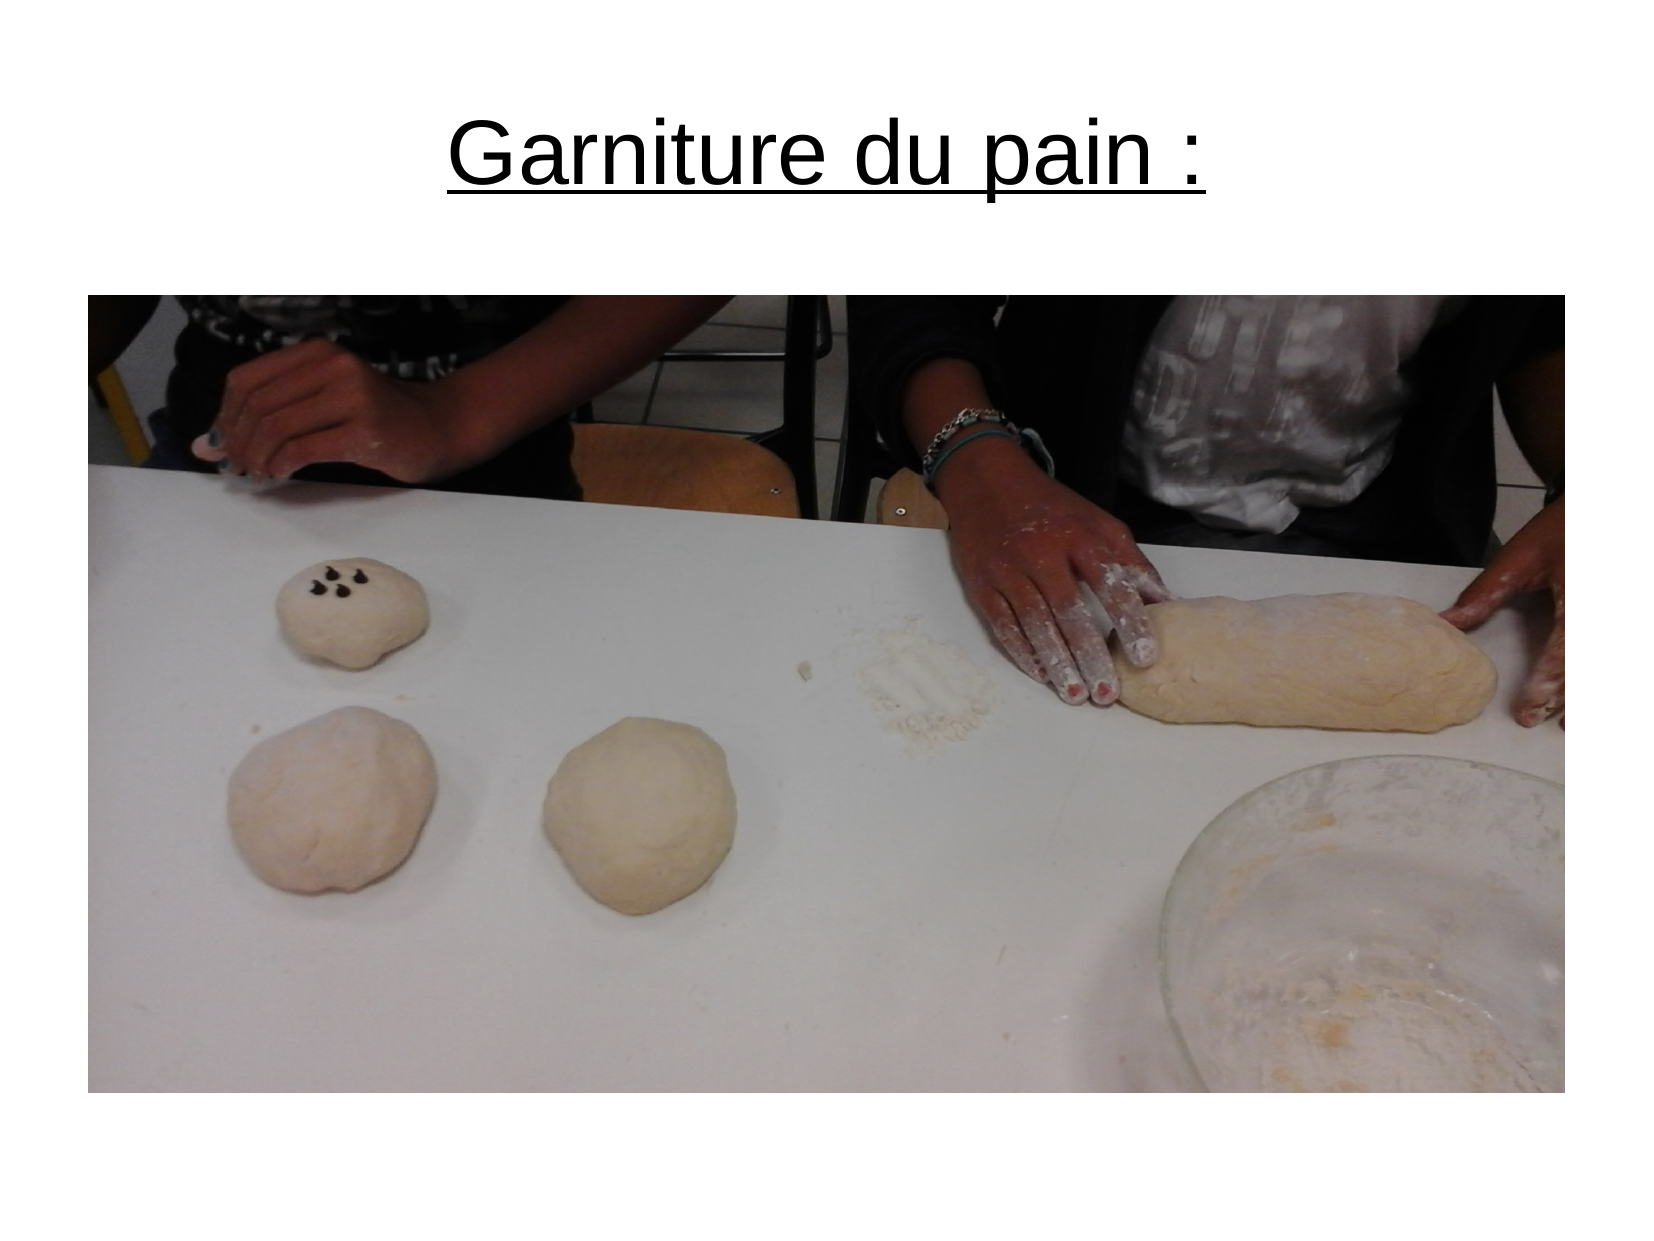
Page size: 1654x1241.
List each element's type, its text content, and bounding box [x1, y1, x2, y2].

title Garniture du pain : [82, 49, 1571, 257]
picture [88, 295, 1565, 1093]
